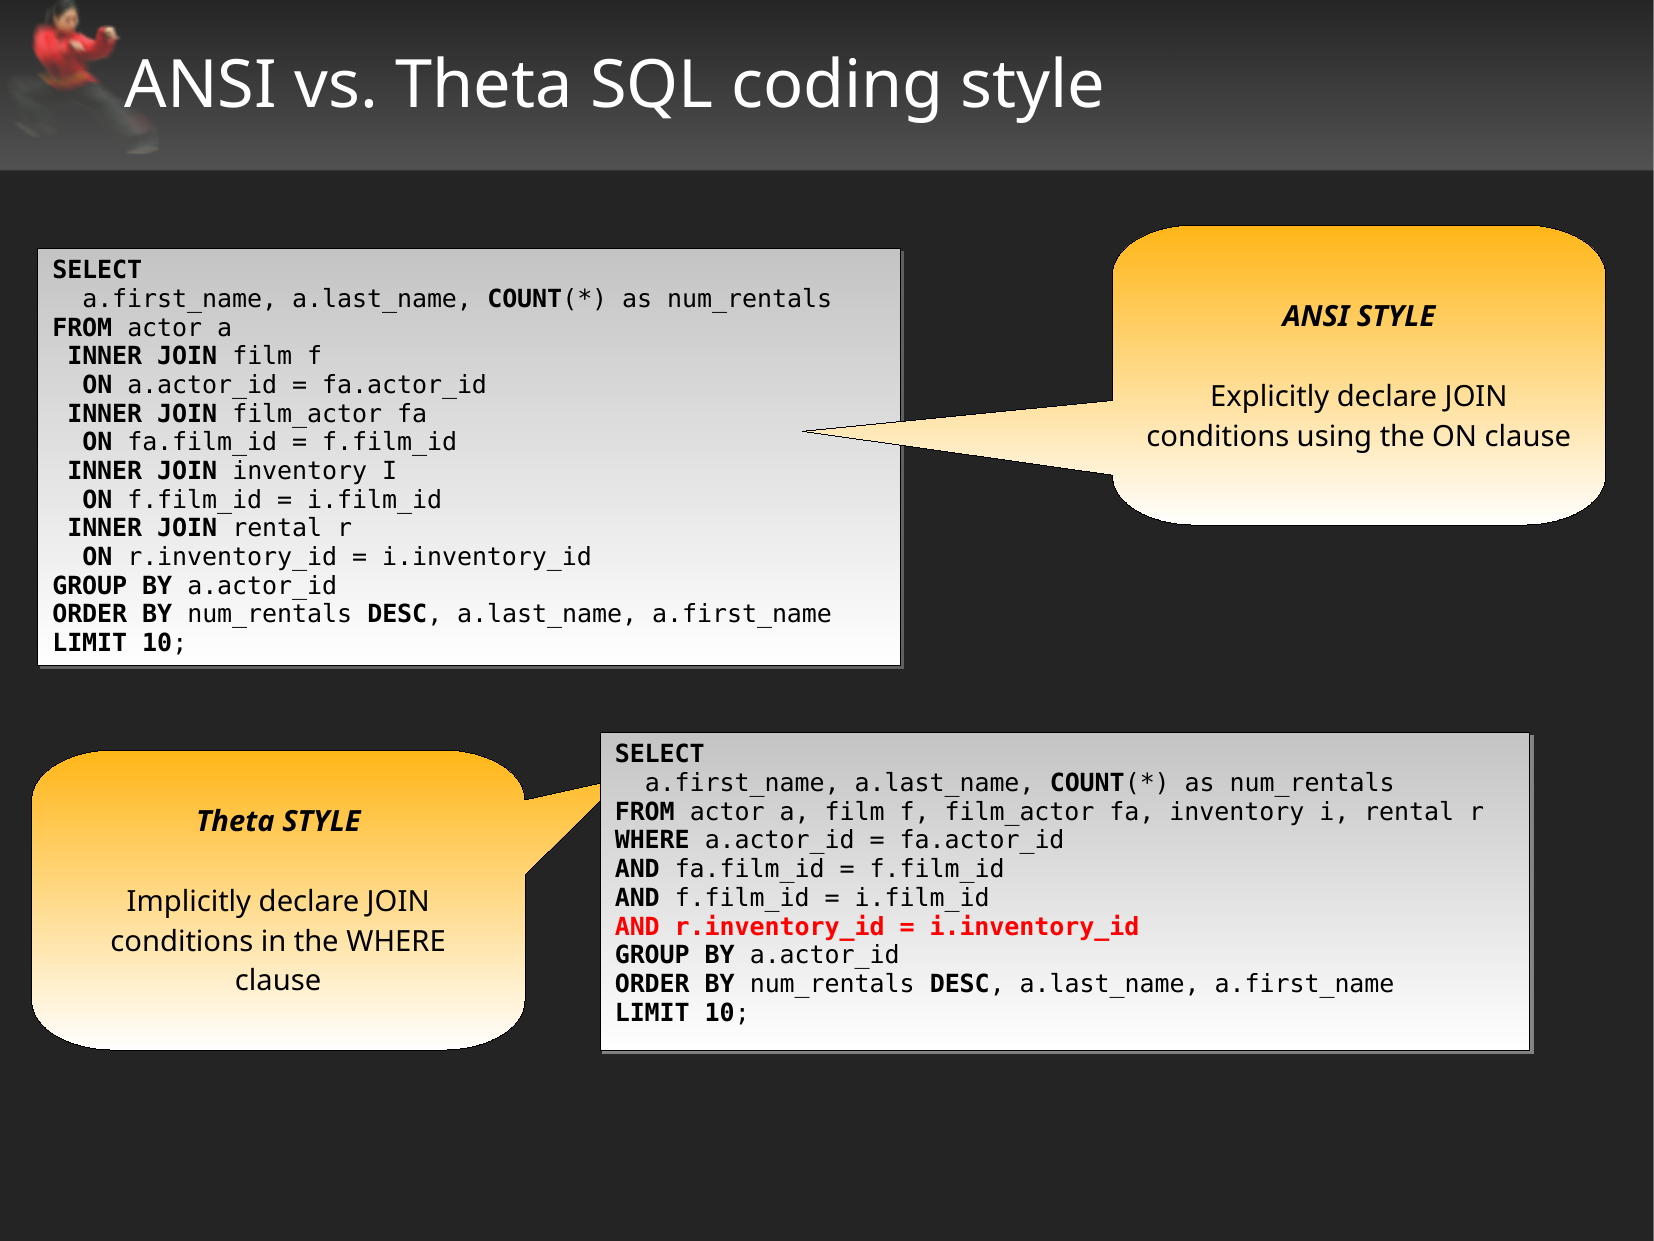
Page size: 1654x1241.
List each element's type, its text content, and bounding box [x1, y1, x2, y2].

picture [0, 0, 1654, 1241]
title ANSI vs. Theta SQL coding style [124, 39, 1625, 125]
text_box Theta STYLE Implicitly declare JOIN conditions in the WHERE clause [31, 750, 600, 1051]
text_box ANSI STYLE Explicitly declare JOIN conditions using the ON clause [802, 225, 1606, 526]
text_box SELECT a.first_name, a.last_name, COUNT(*) as num_rentals FROM actor a, film f, film_actor fa, inventory i, rental r WHERE a.actor_id = fa.actor_id AND fa.film_id = f.film_id AND f.film_id = i.film_id AND r.inventory_id = i.inventory_id GROUP BY a.actor_id ORDER BY num_rentals DESC, a.last_name, a.first_name LIMIT 10; [600, 732, 1530, 1051]
text_box SELECT a.first_name, a.last_name, COUNT(*) as num_rentals FROM actor a INNER JOIN film f ON a.actor_id = fa.actor_id INNER JOIN film_actor fa ON fa.film_id = f.film_id INNER JOIN inventory I ON f.film_id = i.film_id INNER JOIN rental r ON r.inventory_id = i.inventory_id GROUP BY a.actor_id ORDER BY num_rentals DESC, a.last_name, a.first_name LIMIT 10; [37, 248, 901, 666]
